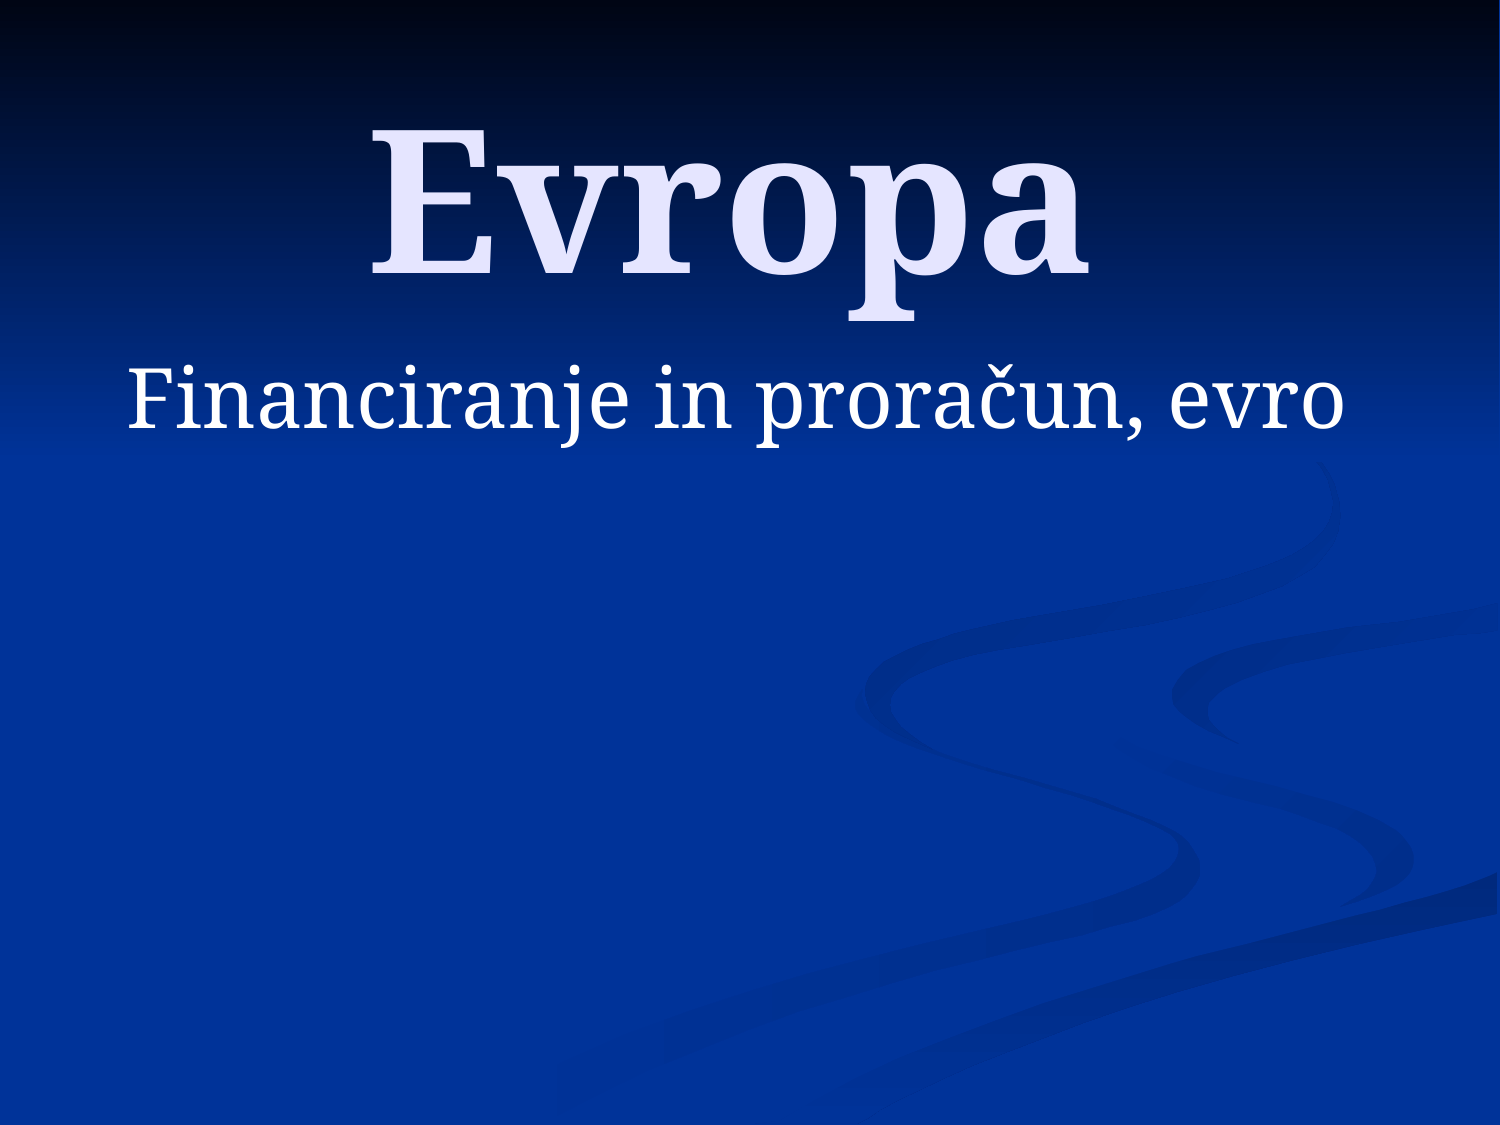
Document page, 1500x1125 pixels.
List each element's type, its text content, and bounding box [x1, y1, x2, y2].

title Evropa [24, 62, 1438, 325]
subtitle Financiranje in proračun, evro [75, 337, 1400, 588]
